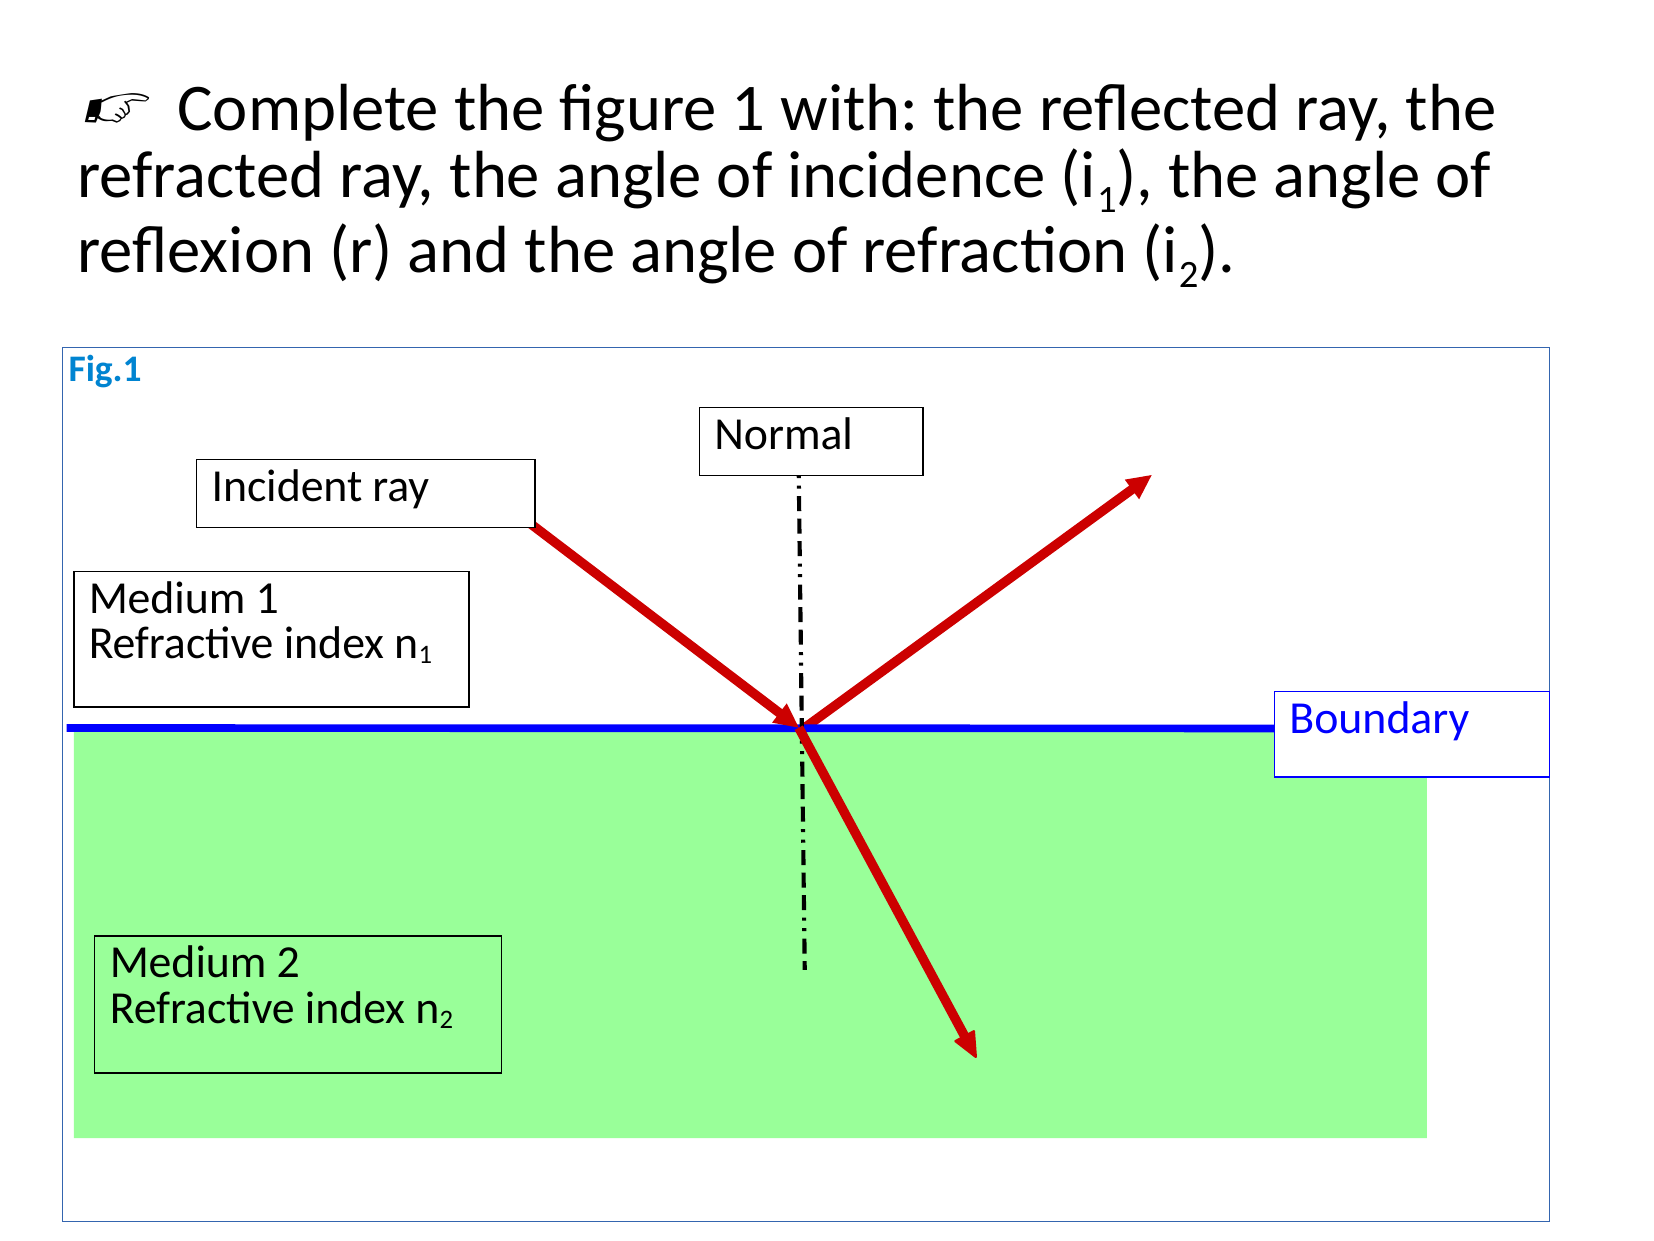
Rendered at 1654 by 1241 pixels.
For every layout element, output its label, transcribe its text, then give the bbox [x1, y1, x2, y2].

text_box Incident ray [196, 459, 535, 528]
text_box Fig.1 [62, 347, 1550, 1222]
text_box Boundary [1274, 691, 1550, 778]
text_box Medium 1 Refractive index n1 [73, 571, 470, 707]
text_box [73, 732, 1427, 1139]
text_box Medium 2 Refractive index n2 [94, 935, 502, 1074]
text_box  Complete the figure 1 with: the reflected ray, the refracted ray, the angle of incidence (i1), the angle of reflexion (r) and the angle of refraction (i2). [62, 72, 1521, 347]
text_box Normal [699, 407, 924, 476]
